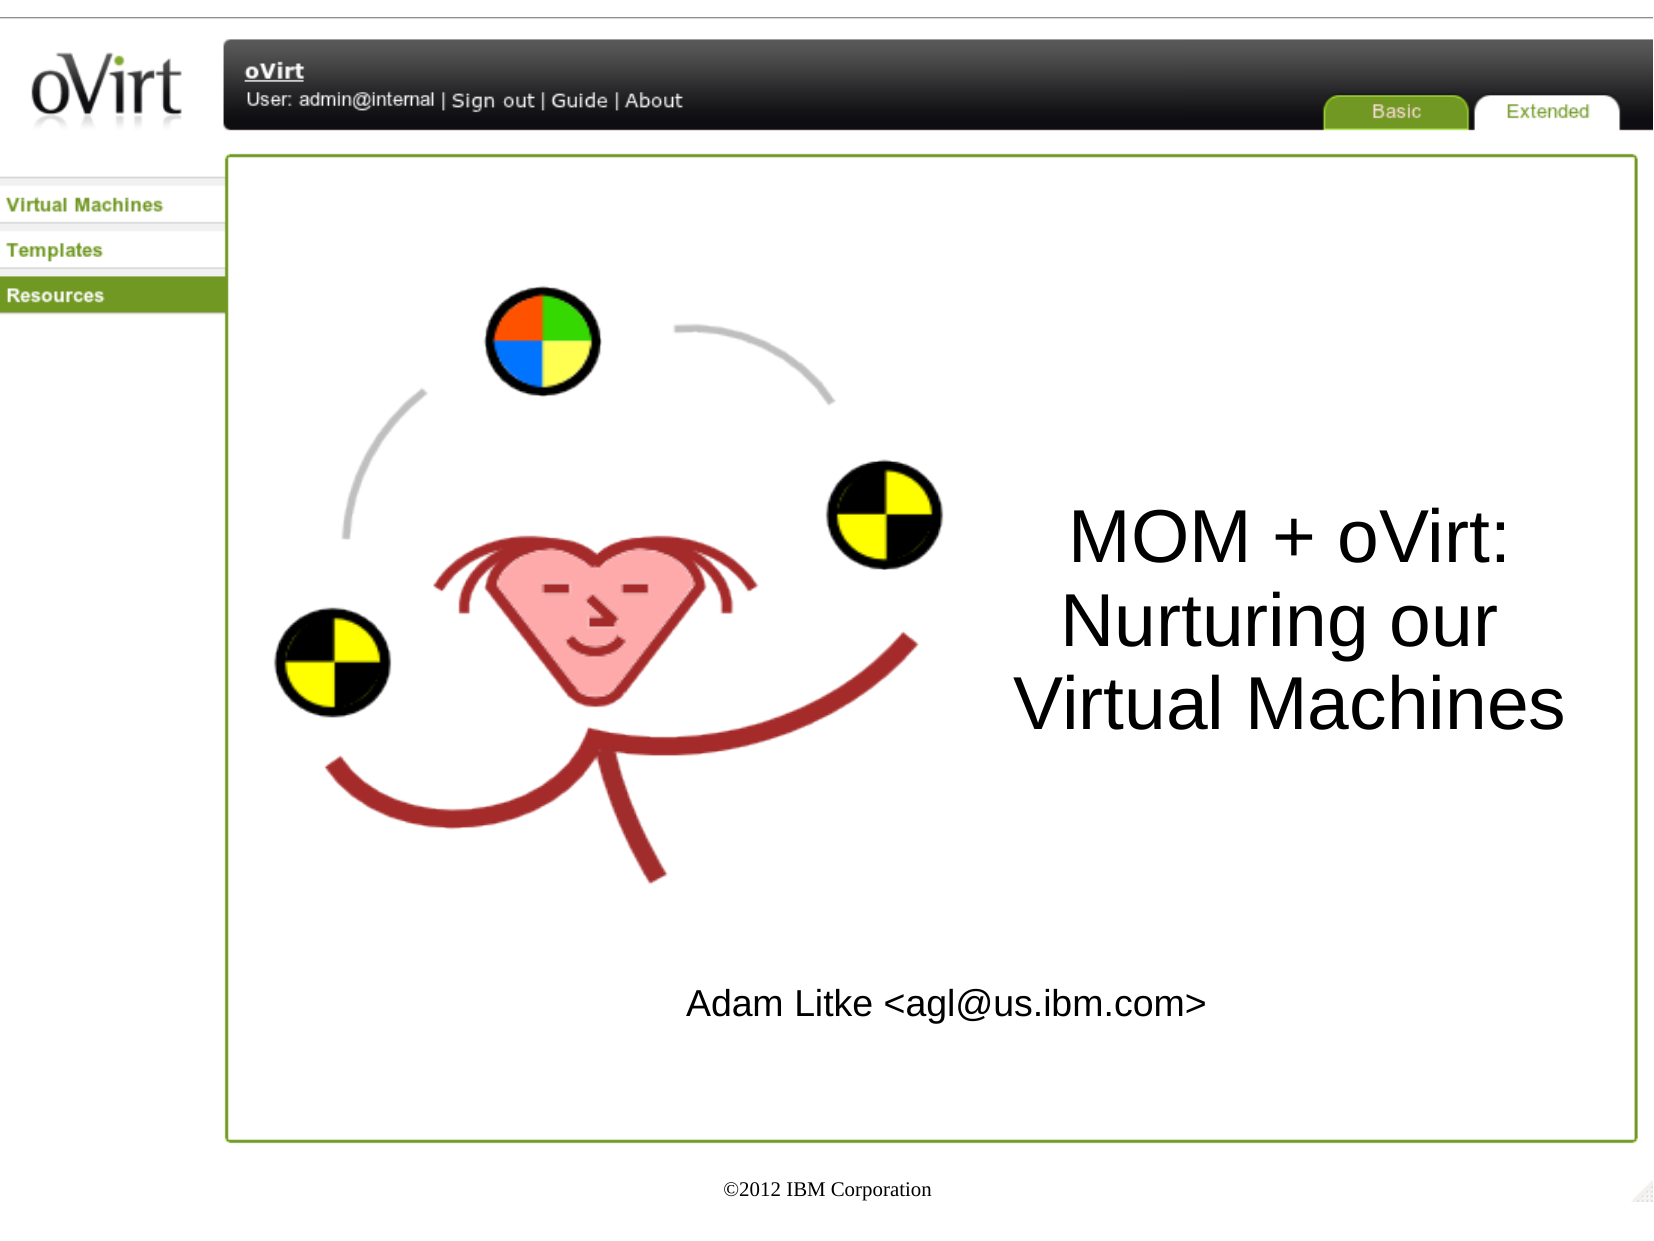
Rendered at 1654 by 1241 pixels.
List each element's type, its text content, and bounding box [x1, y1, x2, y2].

text_box MOM + oVirt: Nurturing our Virtual Machines [990, 486, 1591, 754]
picture [0, 17, 1653, 1202]
text_box Adam Litke <agl@us.ibm.com> [671, 975, 1302, 1032]
